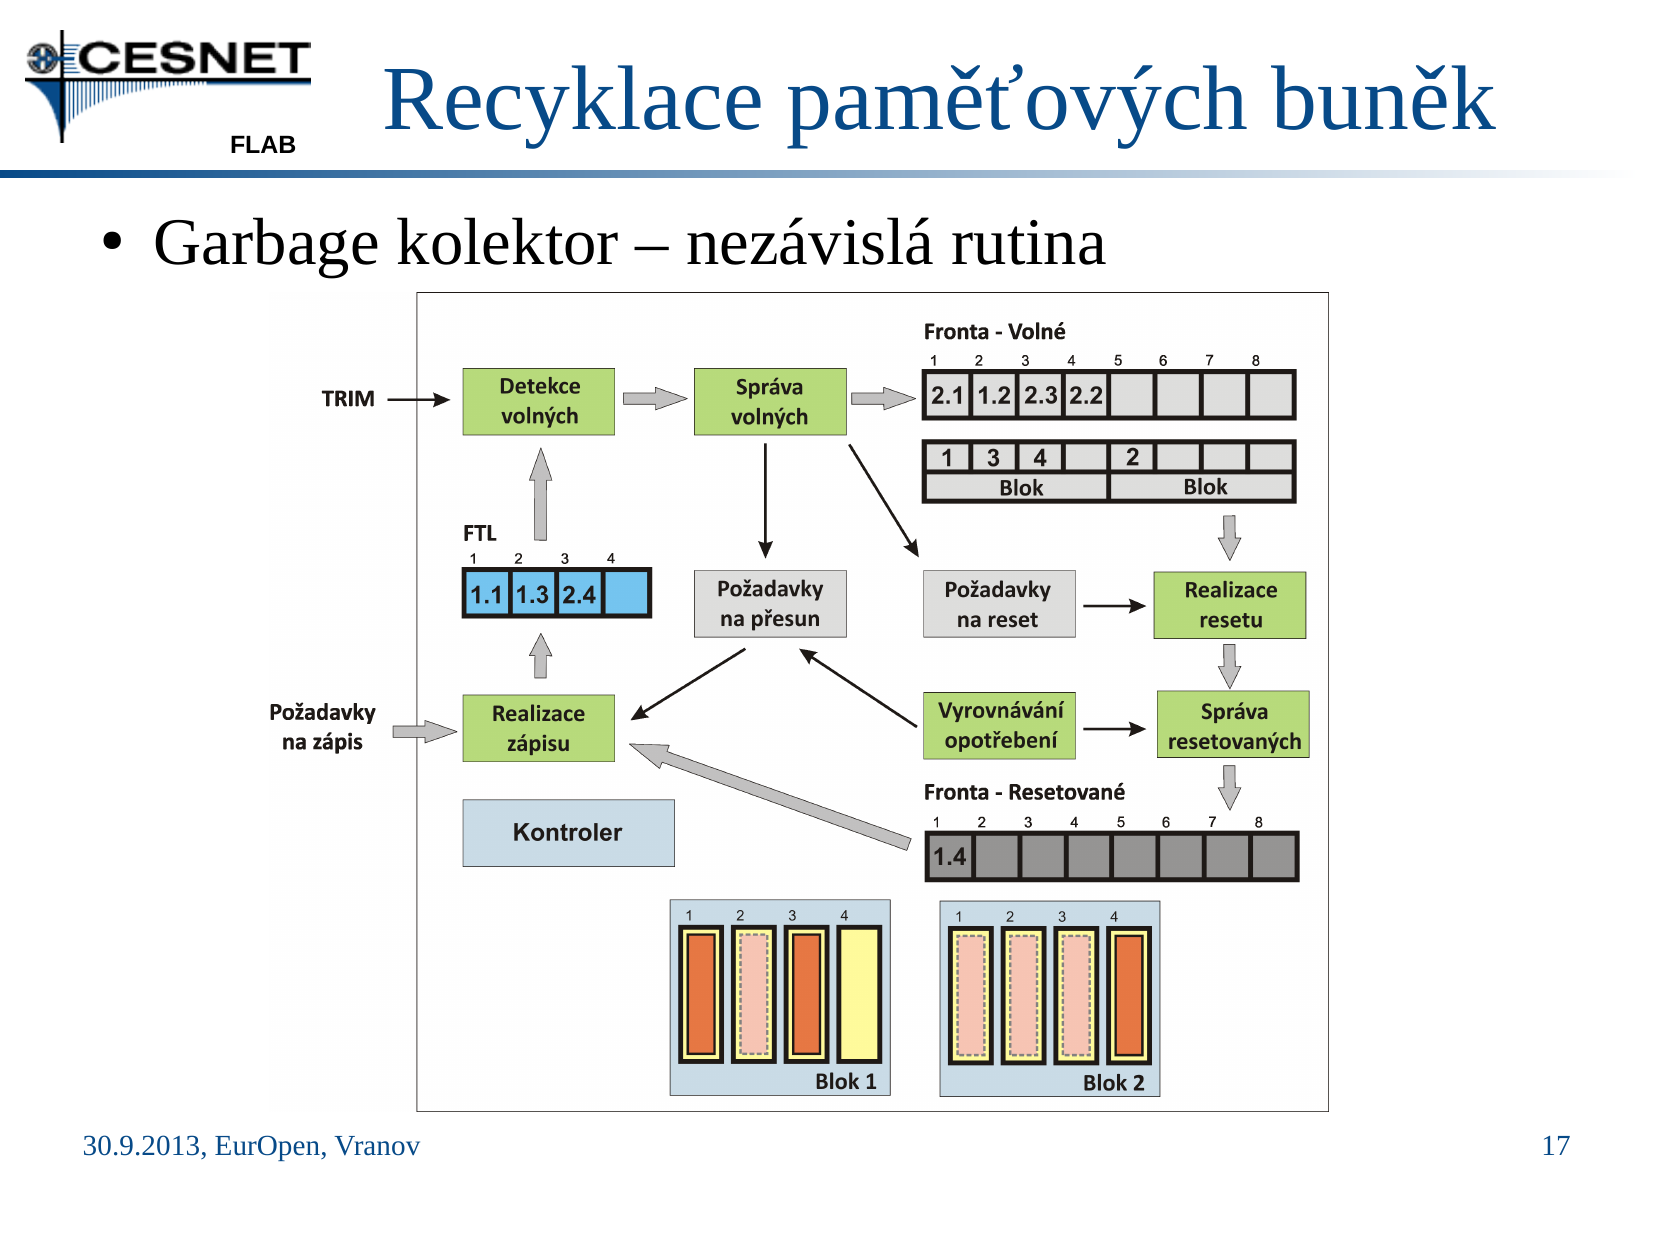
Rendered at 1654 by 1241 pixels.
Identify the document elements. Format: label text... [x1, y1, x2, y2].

title Recyklace paměťových buněk [79, 47, 1571, 150]
picture [269, 292, 1329, 1112]
list Garbage kolektor – nezávislá rutina [82, 205, 1571, 925]
picture [25, 30, 311, 143]
